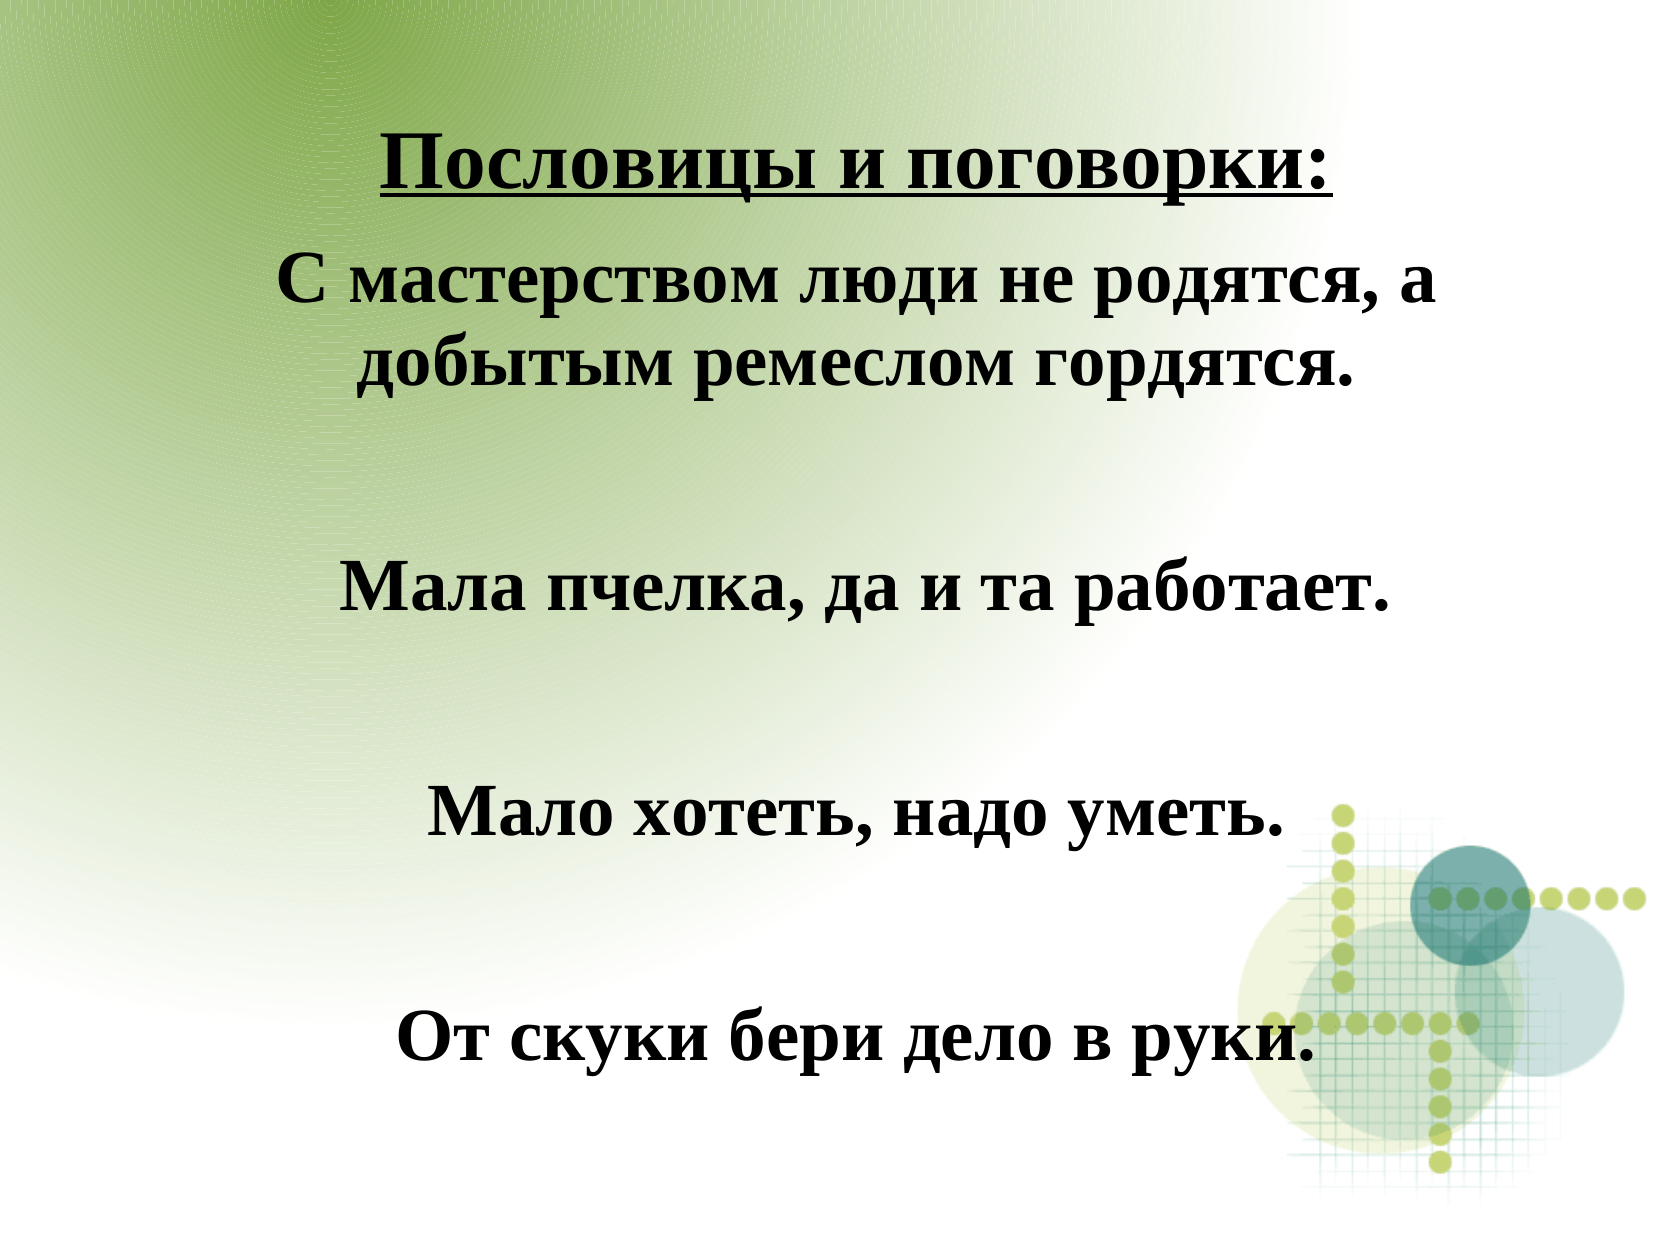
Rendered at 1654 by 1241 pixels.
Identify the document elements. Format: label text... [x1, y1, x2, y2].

list Пословицы и поговорки: С мастерством люди не родятся, а добытым ремеслом гордятся. Мала пчелка, да и та работает. Мало хотеть, надо уметь. От скуки бери дело в руки. [147, 114, 1565, 1123]
